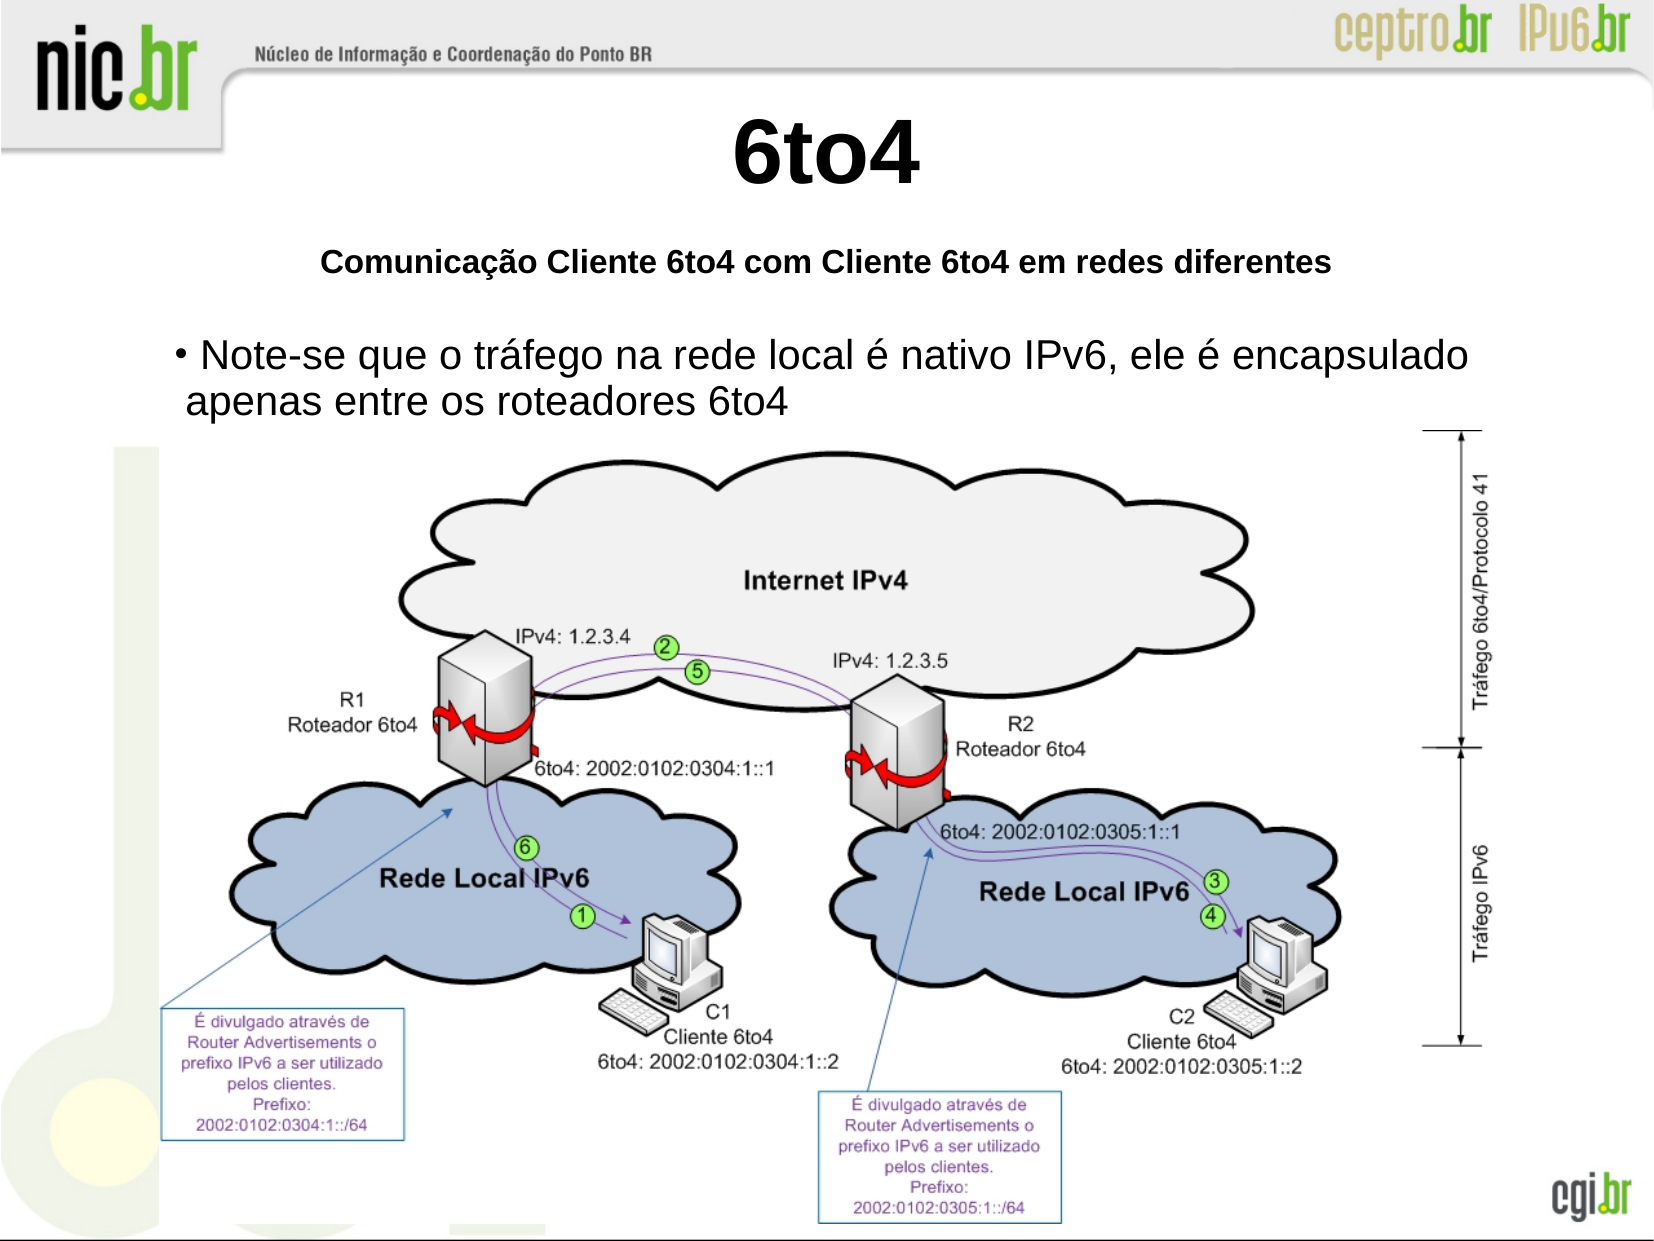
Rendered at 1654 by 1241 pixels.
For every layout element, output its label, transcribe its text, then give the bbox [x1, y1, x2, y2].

title 6to4 [120, 59, 1533, 252]
picture [0, 0, 1654, 1241]
text_box Comunicação Cliente 6to4 com Cliente 6to4 em redes diferentes [305, 236, 1349, 296]
text_box Note-se que o tráfego na rede local é nativo IPv6, ele é encapsulado apenas entre os roteadores 6to4 [159, 324, 1495, 444]
